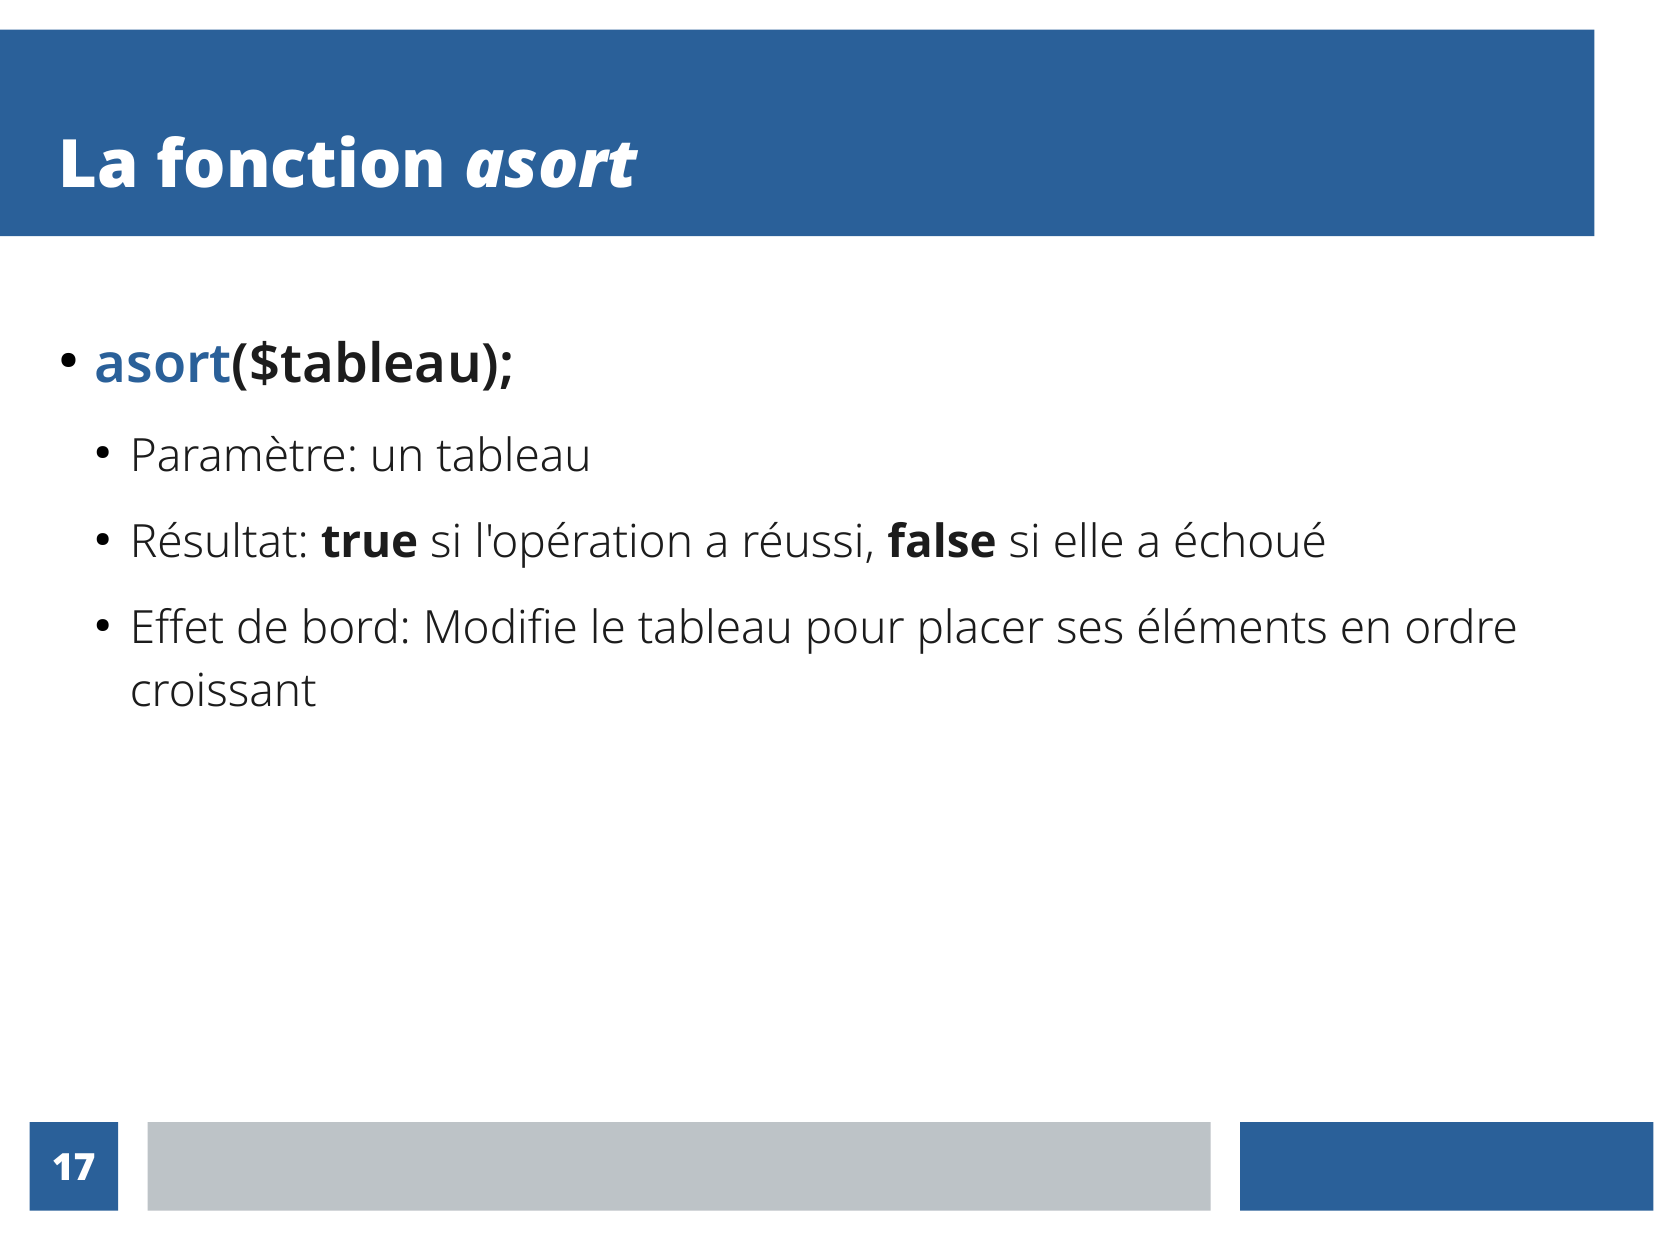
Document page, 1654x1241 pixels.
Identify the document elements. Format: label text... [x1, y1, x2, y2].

list asort($tableau); Paramètre: un tableau Résultat: true si l'opération a réussi, false si elle a échoué Effet de bord: Modifie le tableau pour placer ses éléments en ordre croissant [59, 324, 1565, 1093]
title La fonction asort [59, 59, 1595, 207]
